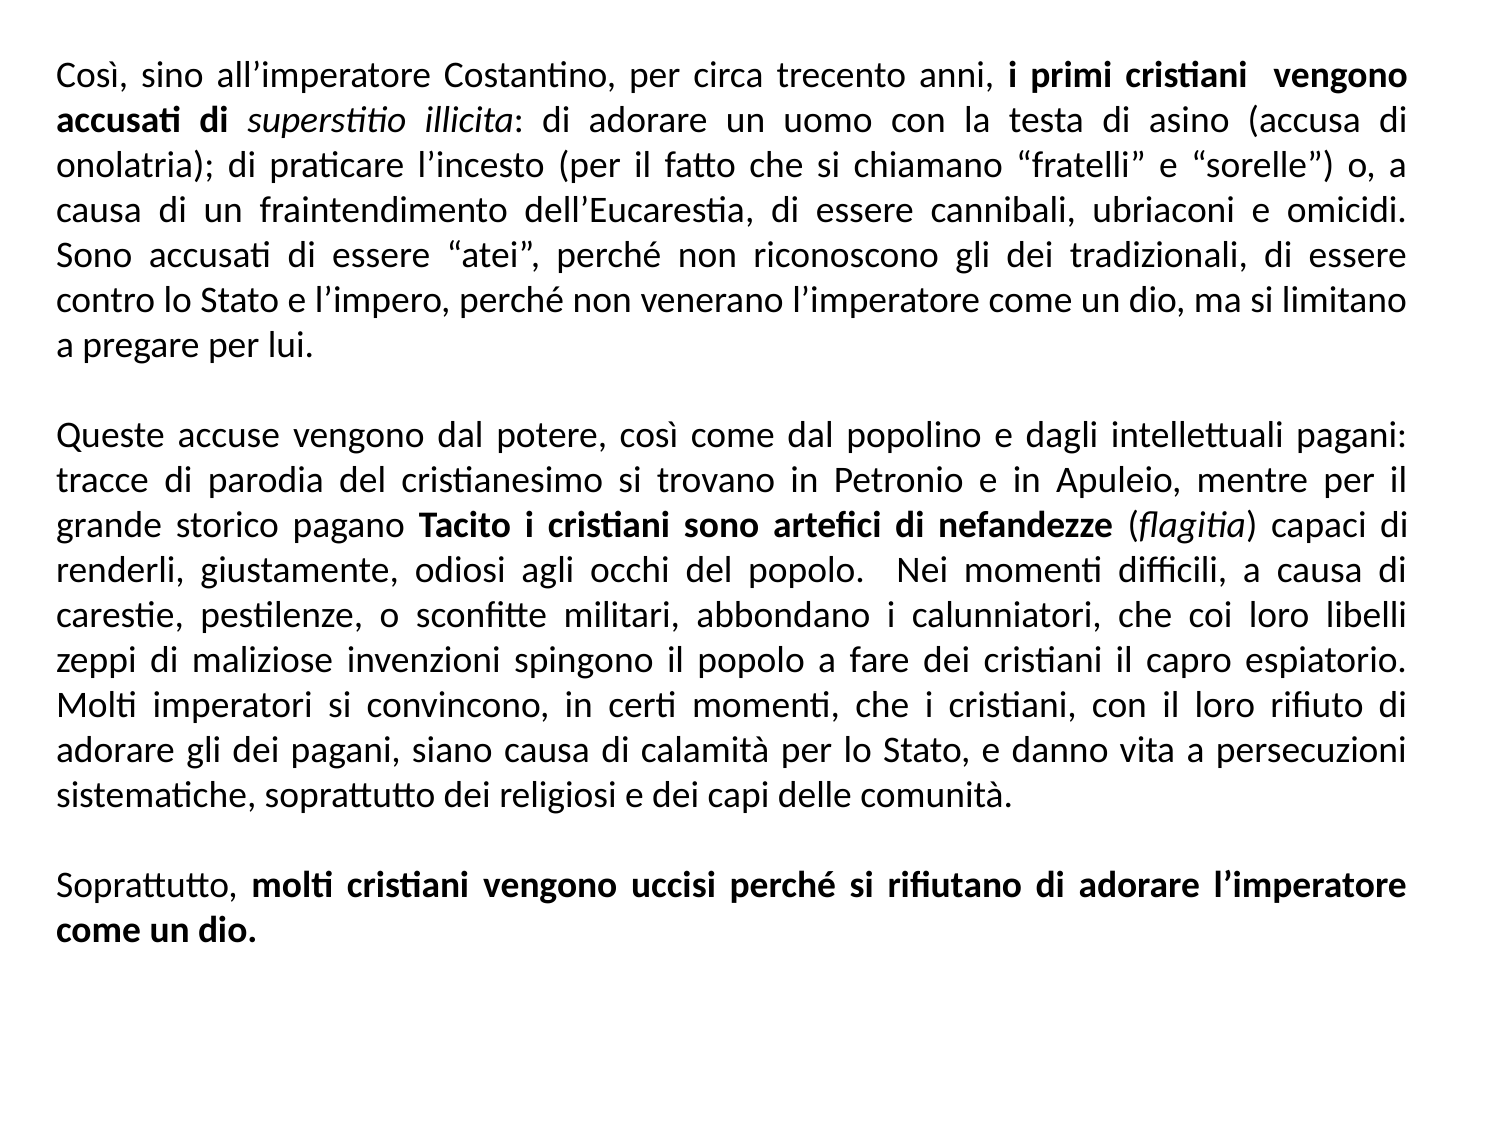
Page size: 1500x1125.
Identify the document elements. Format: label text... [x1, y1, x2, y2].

text_box Così, sino all’imperatore Costantino, per circa trecento anni, i primi cristiani vengono accusati di superstitio illicita: di adorare un uomo con la testa di asino (accusa di onolatria); di praticare l’incesto (per il fatto che si chiamano “fratelli” e “sorelle”) o, a causa di un fraintendimento dell’Eucarestia, di essere cannibali, ubriaconi e omicidi. Sono accusati di essere “atei”, perché non riconoscono gli dei tradizionali, di essere contro lo Stato e l’impero, perché non venerano l’imperatore come un dio, ma si limitano a pregare per lui. Queste accuse vengono dal potere, così come dal popolino e dagli intellettuali pagani: tracce di parodia del cristianesimo si trovano in Petronio e in Apuleio, mentre per il grande storico pagano Tacito i cristiani sono artefici di nefandezze (flagitia) capaci di renderli, giustamente, odiosi agli occhi del popolo. Nei momenti difficili, a causa di carestie, pestilenze, o sconfitte militari, abbondano i calunniatori, che coi loro libelli zeppi di maliziose invenzioni spingono il popolo a fare dei cristiani il capro espiatorio. Molti imperatori si convincono, in certi momenti, che i cristiani, con il loro rifiuto di adorare gli dei pagani, siano causa di calamità per lo Stato, e danno vita a persecuzioni sistematiche, soprattutto dei religiosi e dei capi delle comunità. Soprattutto, molti cristiani vengono uccisi perché si rifiutano di adorare l’imperatore come un dio. [41, 42, 1424, 958]
